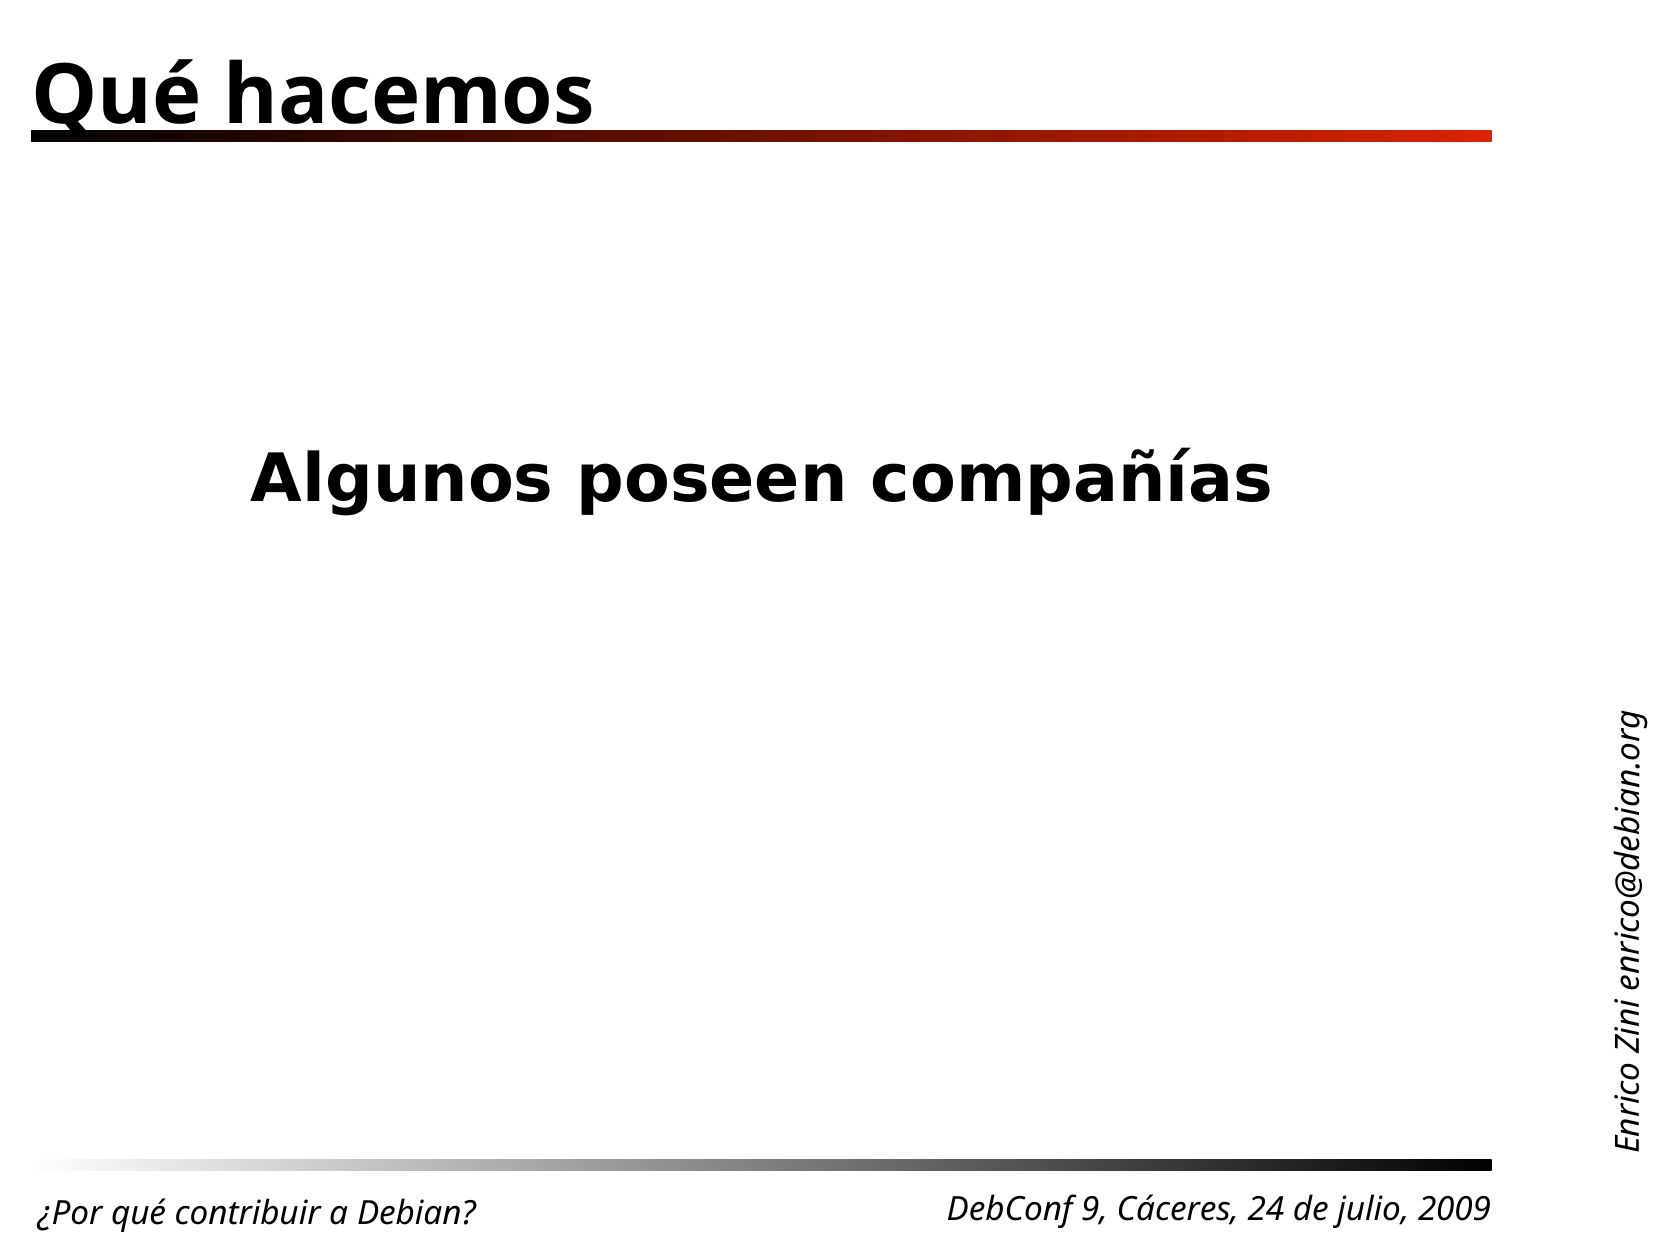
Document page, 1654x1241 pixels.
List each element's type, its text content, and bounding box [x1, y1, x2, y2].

text_box Algunos poseen compañías [30, 439, 1495, 517]
text_box Qué hacemos [31, 34, 1438, 168]
